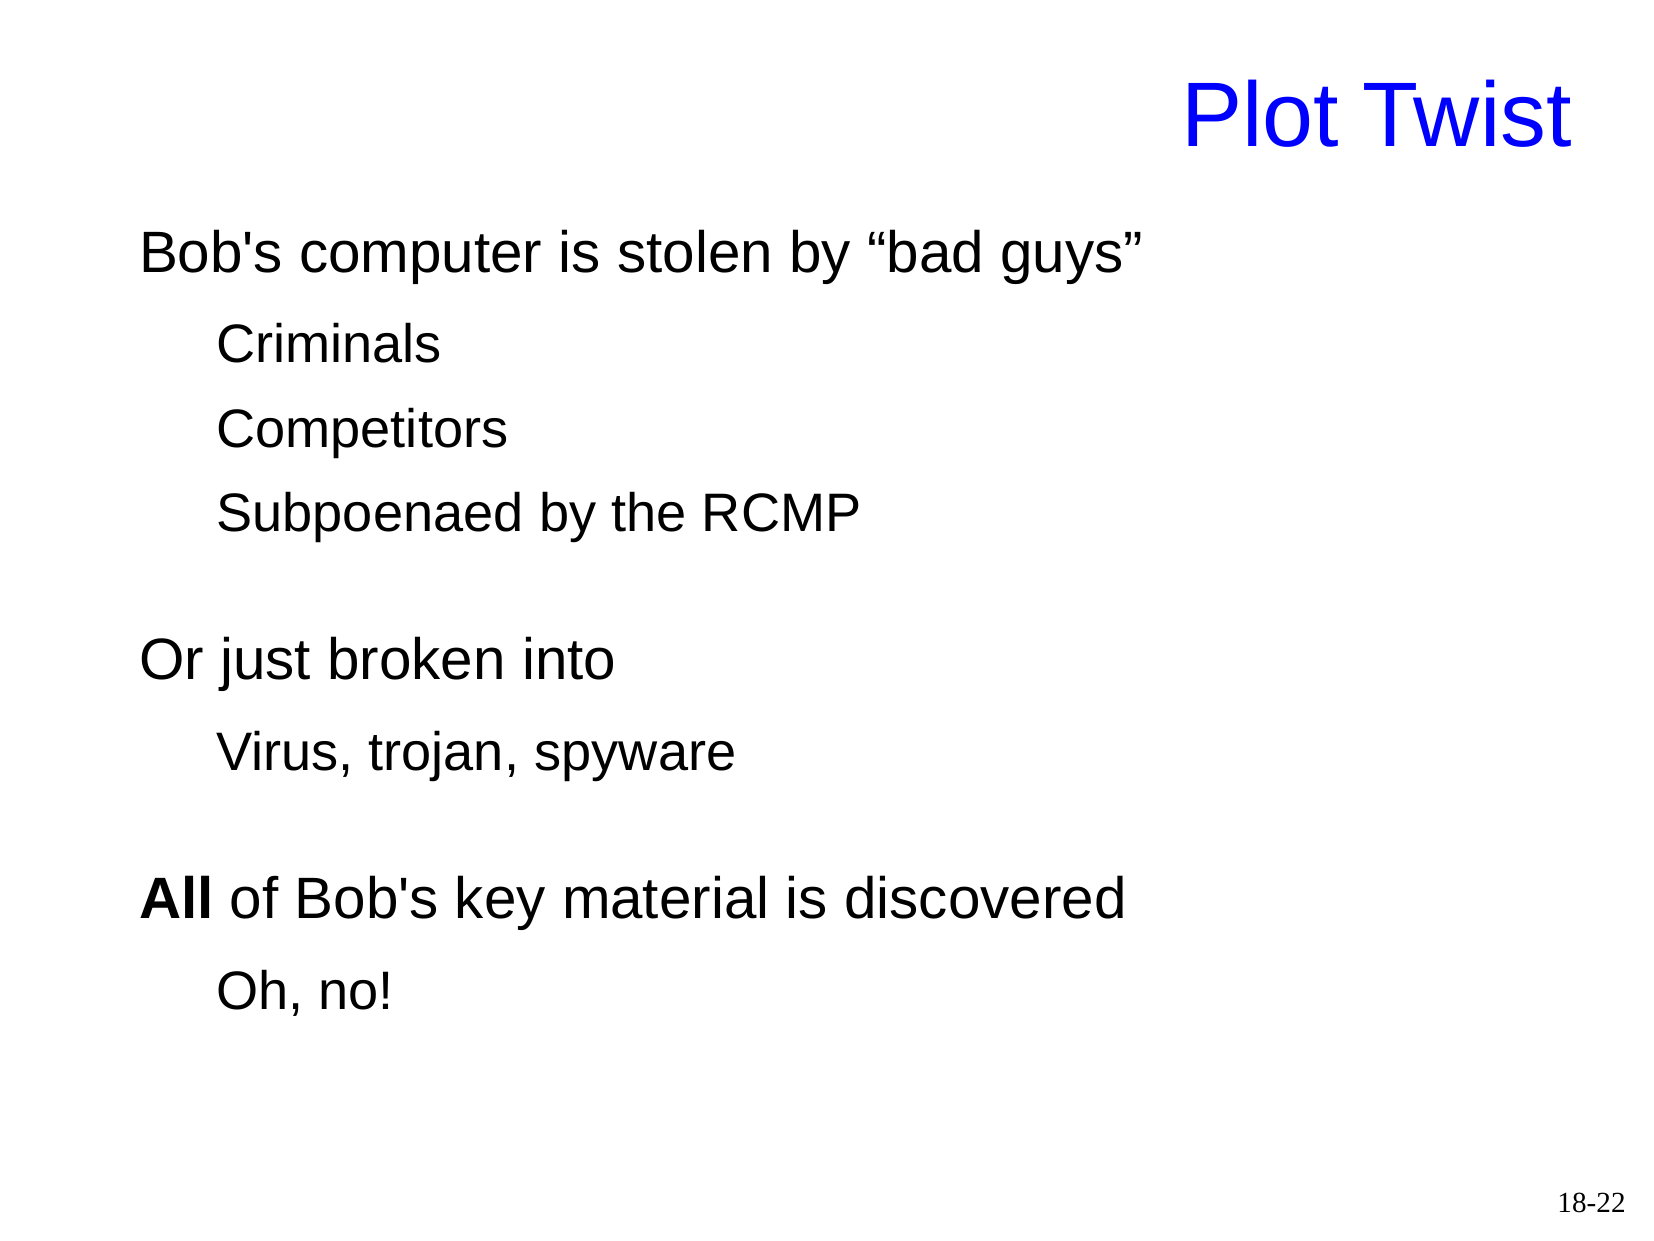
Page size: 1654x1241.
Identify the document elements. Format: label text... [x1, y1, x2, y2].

title Plot Twist [84, 11, 1573, 219]
list Bob's computer is stolen by “bad guys” Criminals Competitors Subpoenaed by the RCMP Or just broken into Virus, trojan, spyware All of Bob's key material is discovered Oh, no! [121, 219, 1534, 1132]
